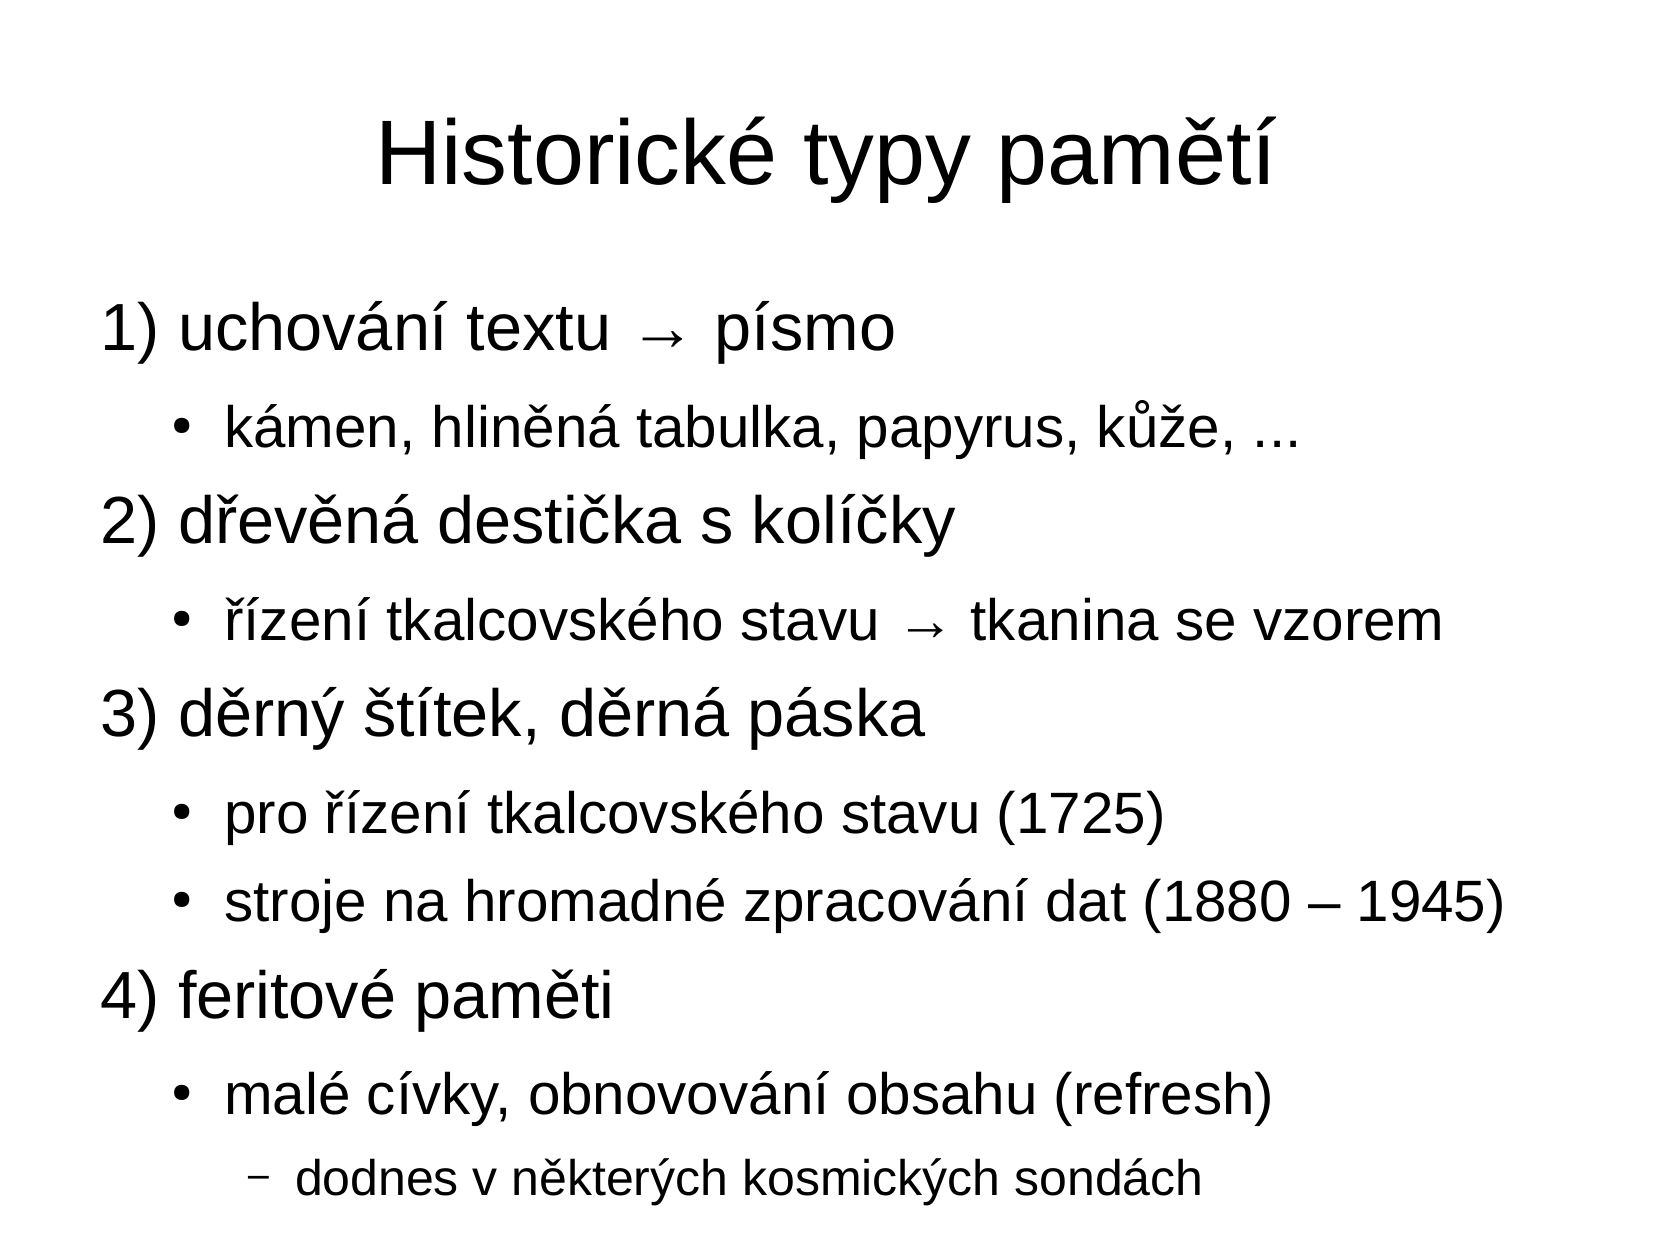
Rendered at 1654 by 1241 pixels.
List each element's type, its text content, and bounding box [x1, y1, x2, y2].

title Historické typy pamětí [82, 49, 1571, 257]
list uchování textu → písmo kámen, hliněná tabulka, papyrus, kůže, ... dřevěná destička s kolíčky řízení tkalcovského stavu → tkanina se vzorem děrný štítek, děrná páska pro řízení tkalcovského stavu (1725) stroje na hromadné zpracování dat (1880 – 1945) feritové paměti malé cívky, obnovování obsahu (refresh) dodnes v některých kosmických sondách [82, 290, 1571, 1207]
